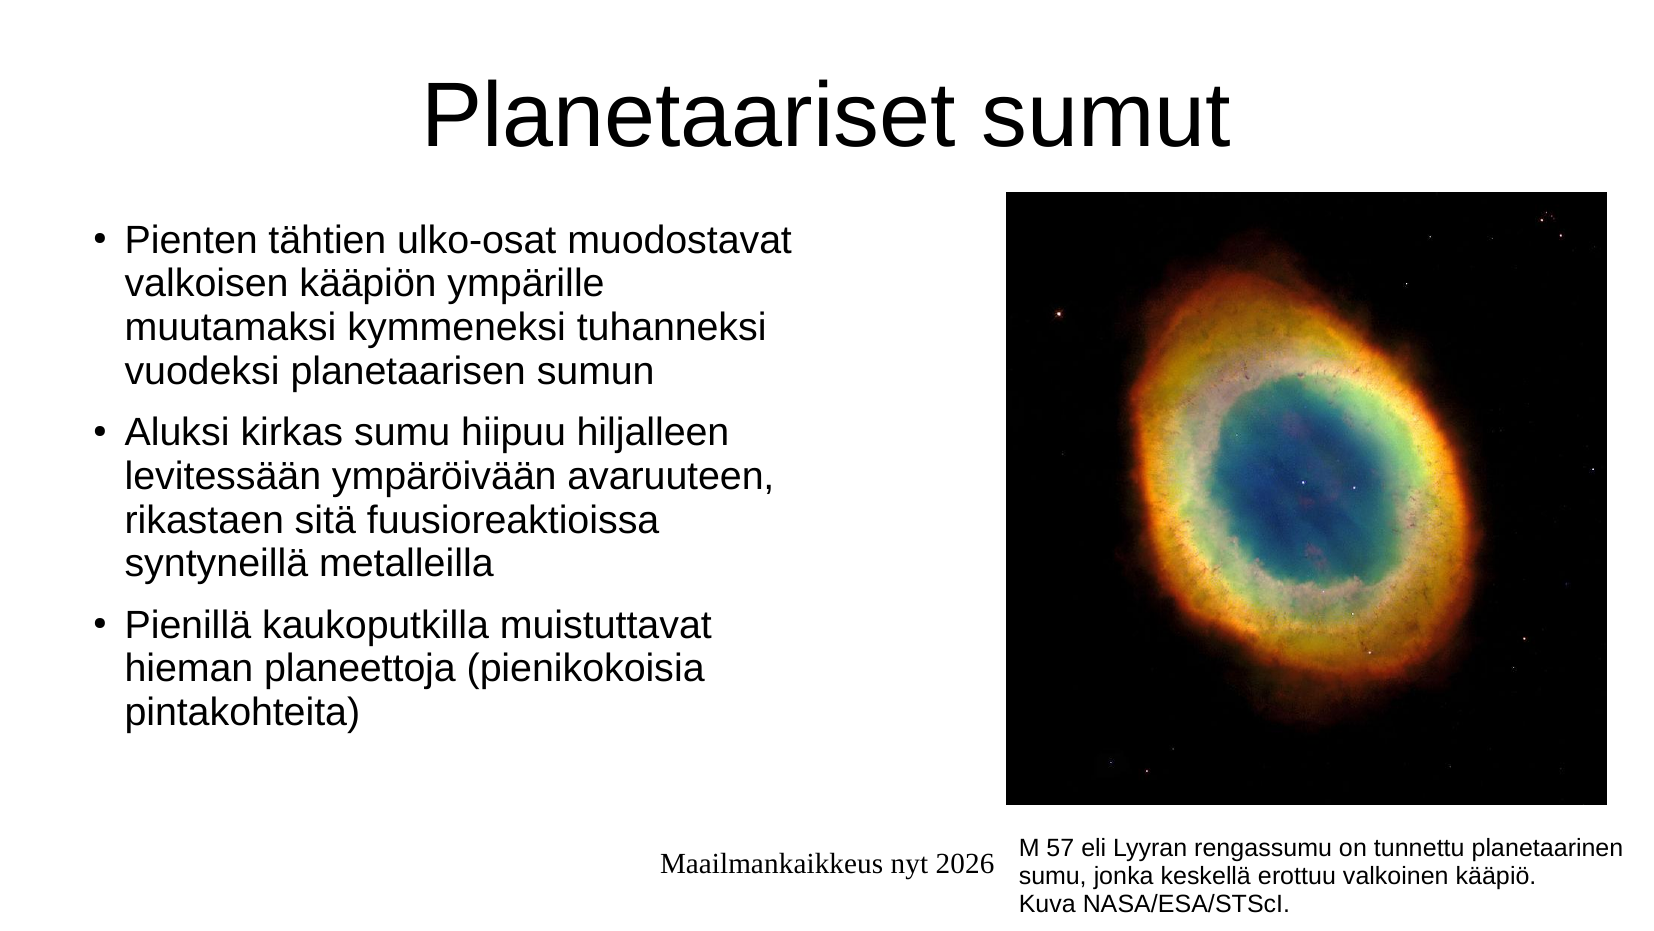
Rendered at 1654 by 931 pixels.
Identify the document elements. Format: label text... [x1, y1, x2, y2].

text_box M 57 eli Lyyran rengassumu on tunnettu planetaarinen sumu, jonka keskellä erottuu valkoinen kääpiö. Kuva NASA/ESA/STScI. [1003, 826, 1642, 931]
list Pienten tähtien ulko-osat muodostavat valkoisen kääpiön ympärille muutamaksi kymmeneksi tuhanneksi vuodeksi planetaarisen sumun Aluksi kirkas sumu hiipuu hiljalleen levitessään ympäröivään avaruuteen, rikastaen sitä fuusioreaktioissa syntyneillä metalleilla Pienillä kaukoputkilla muistuttavat hieman planeettoja (pienikokoisia pintakohteita) [82, 217, 804, 758]
picture [1006, 192, 1607, 805]
title Planetaariset sumut [82, 37, 1571, 193]
